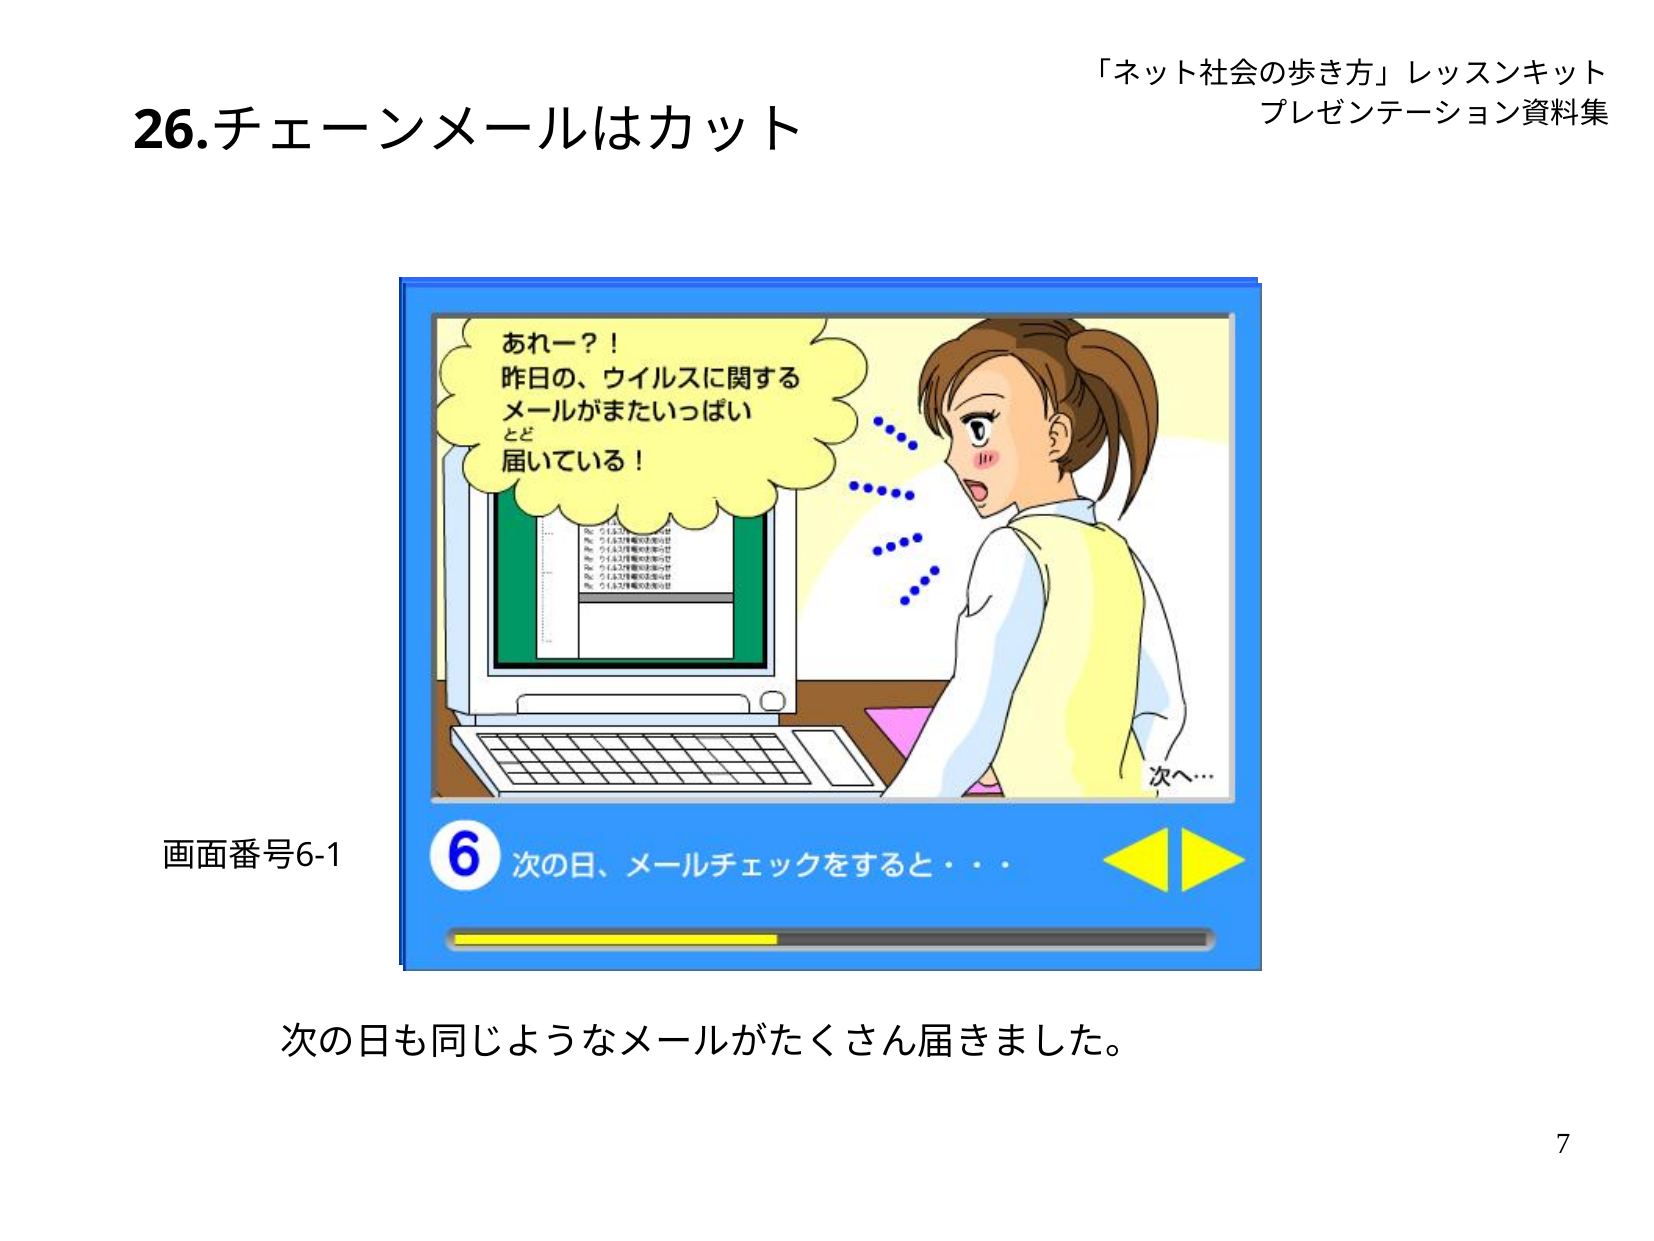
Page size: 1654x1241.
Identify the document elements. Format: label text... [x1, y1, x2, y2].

text_box 26.チェーンメールはカット [118, 88, 1241, 169]
text_box 「ネット社会の歩き方」レッスンキット プレゼンテーション資料集 [1062, 44, 1625, 139]
text_box 画面番号6-1 [147, 826, 384, 882]
text_box 次の日も同じようなメールがたくさん届きました。 [265, 1003, 1447, 1074]
picture [399, 277, 1262, 971]
